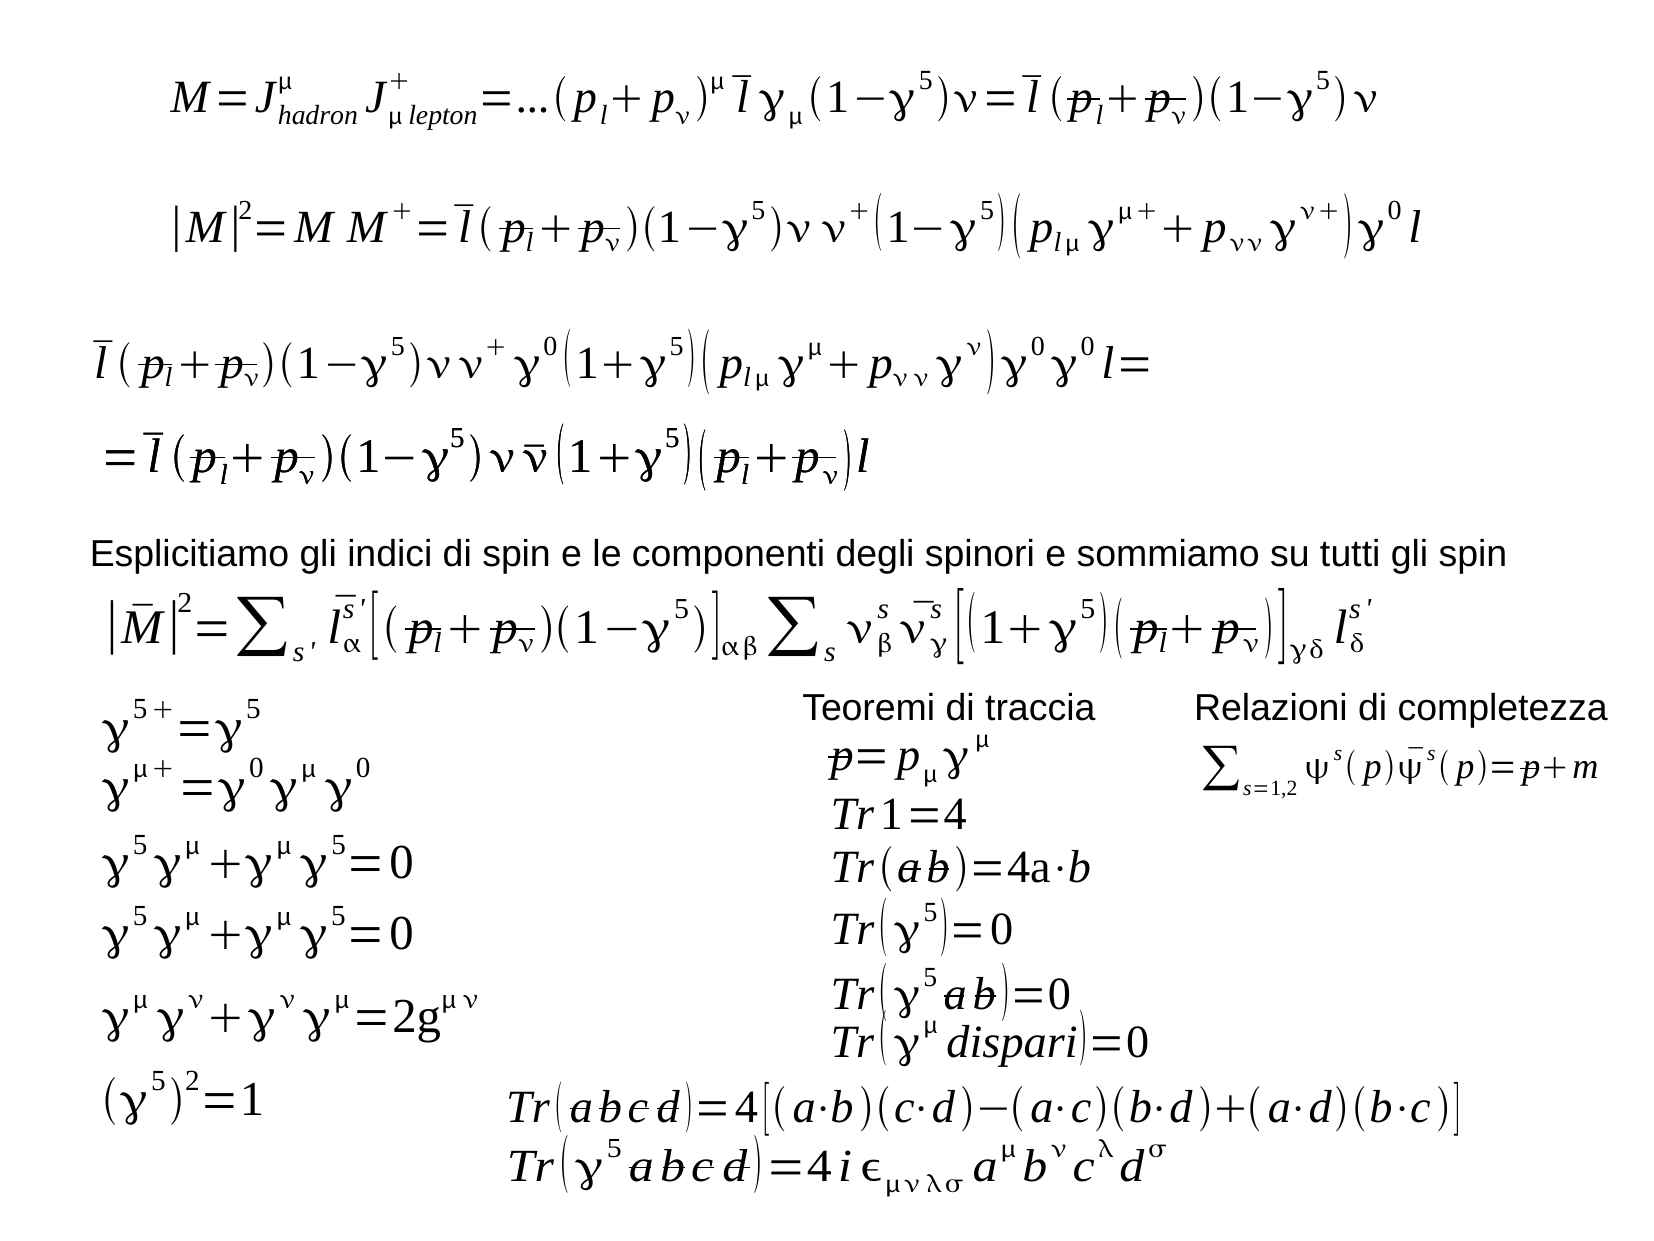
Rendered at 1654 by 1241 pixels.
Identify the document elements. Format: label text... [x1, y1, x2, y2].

chart [90, 983, 492, 1045]
text_box Teoremi di traccia [787, 678, 1179, 736]
chart [494, 1078, 1470, 1199]
chart [90, 694, 383, 815]
chart [89, 420, 882, 494]
chart [813, 724, 1002, 841]
chart [79, 326, 1166, 398]
chart [156, 66, 1391, 131]
text_box Relazioni di completezza [1179, 678, 1654, 736]
chart [819, 842, 1161, 1069]
chart [90, 830, 424, 892]
chart [89, 585, 1384, 669]
text_box Esplicitiamo gli indici di spin e le componenti degli spinori e sommiamo su tutti gli spin [75, 525, 1651, 582]
chart [156, 190, 1432, 262]
chart [90, 1066, 275, 1129]
chart [1190, 742, 1606, 800]
chart [90, 901, 424, 962]
